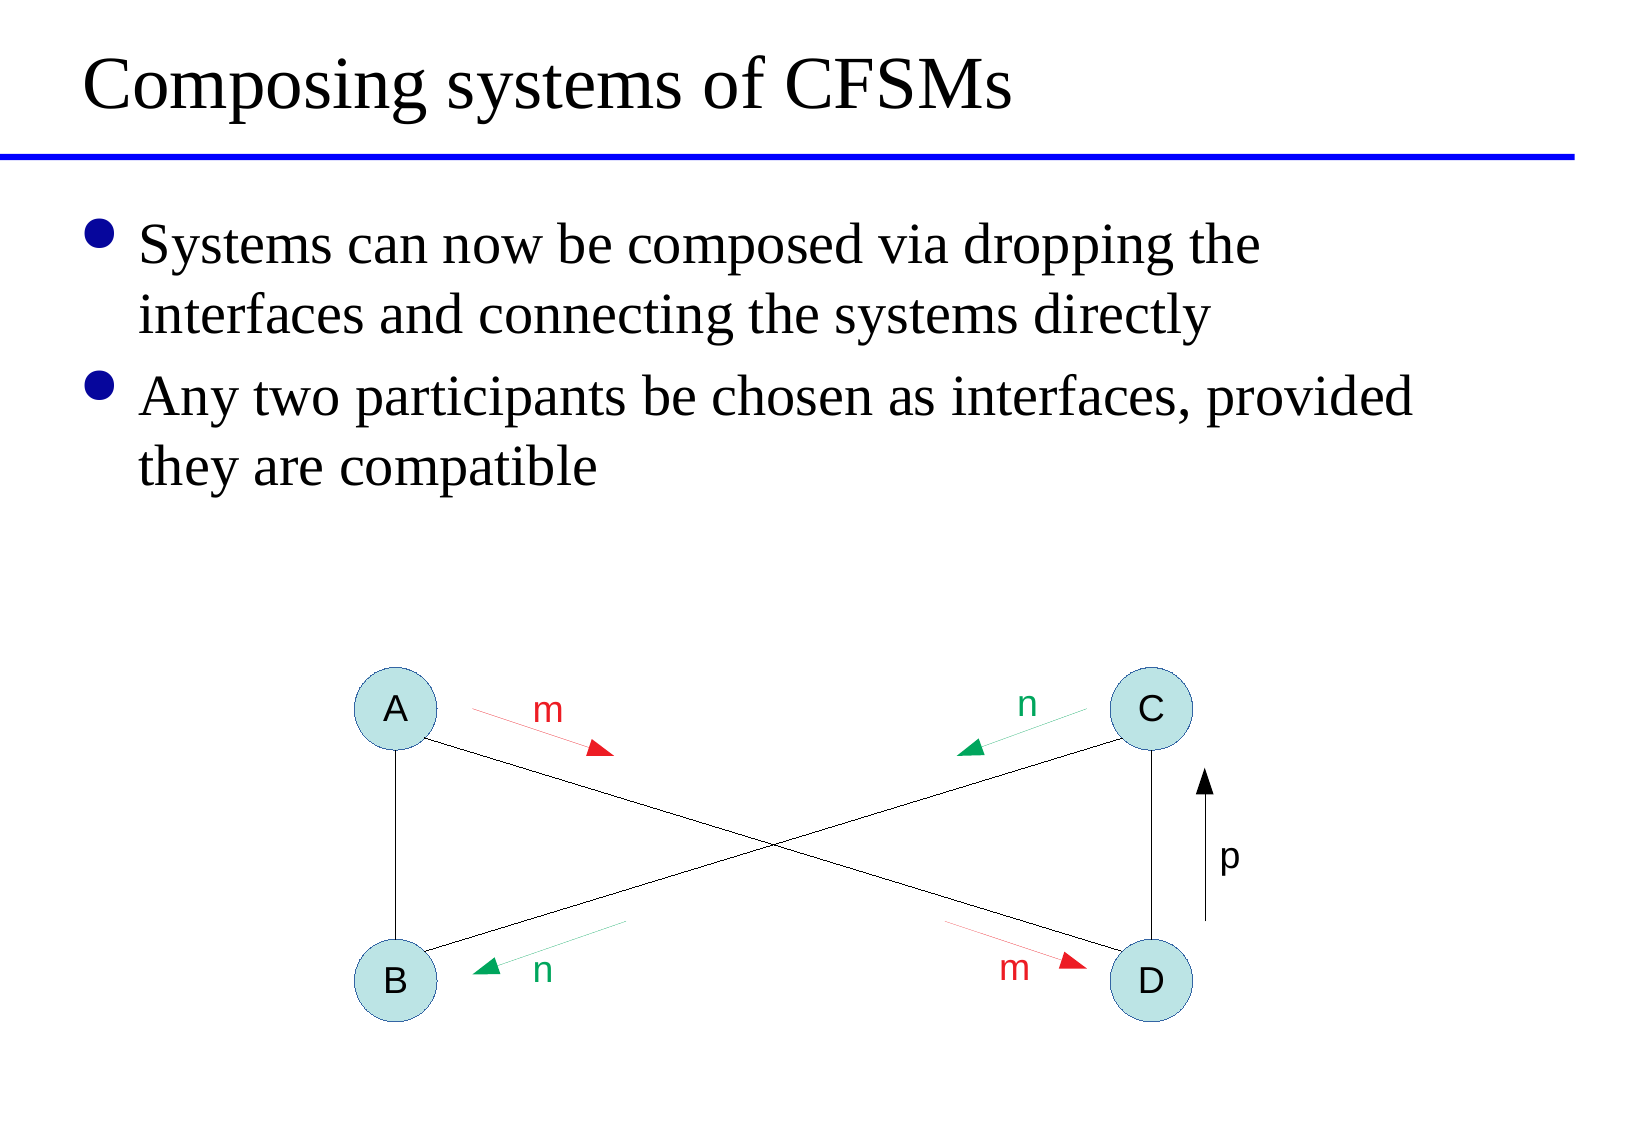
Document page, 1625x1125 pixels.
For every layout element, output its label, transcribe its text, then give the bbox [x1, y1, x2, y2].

text_box m [984, 939, 1046, 997]
text_box n [517, 940, 569, 998]
list Systems can now be composed via dropping the interfaces and connecting the systems directly Any two participants be chosen as interfaces, provided they are compatible [67, 198, 1478, 1061]
text_box C [1110, 667, 1193, 751]
text_box D [1110, 939, 1193, 1022]
text_box n [1002, 675, 1053, 733]
text_box A [354, 667, 438, 751]
text_box p [1204, 826, 1256, 884]
text_box m [517, 681, 579, 738]
text_box B [354, 939, 438, 1022]
title Composing systems of CFSMs [67, 27, 1544, 131]
